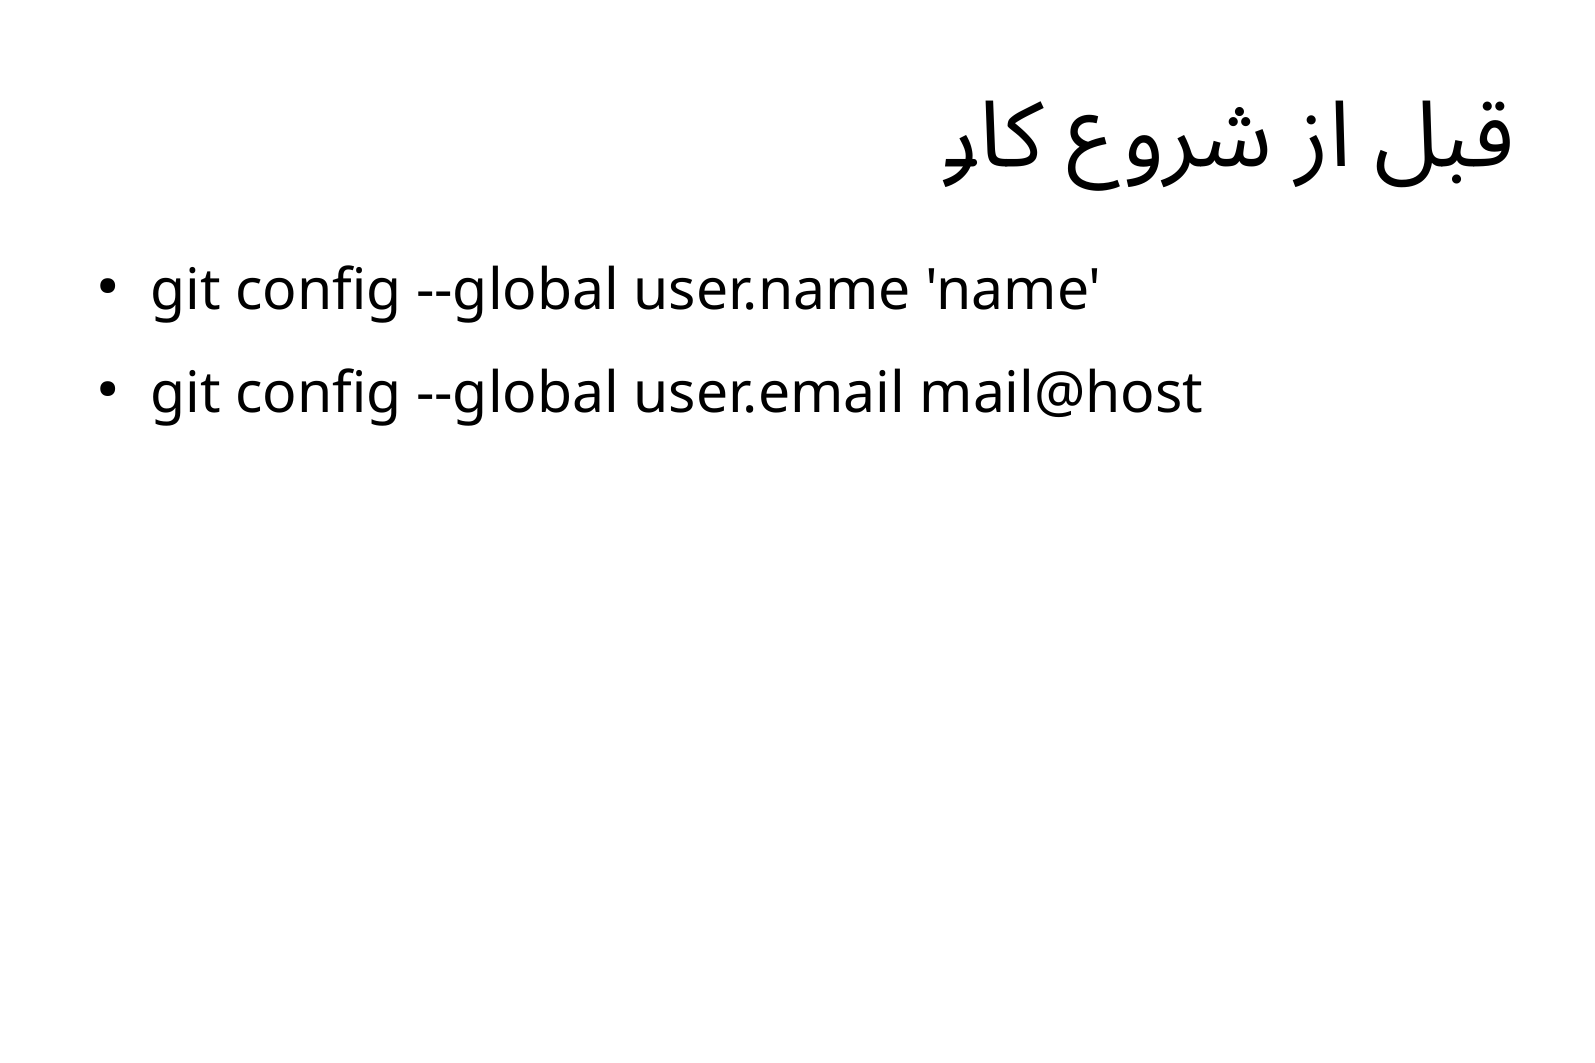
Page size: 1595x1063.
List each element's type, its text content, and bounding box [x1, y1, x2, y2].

list git config --global user.name 'name' git config --global user.email mail@host [79, 248, 1515, 951]
title قبل از شروع کار [79, 42, 1515, 220]
